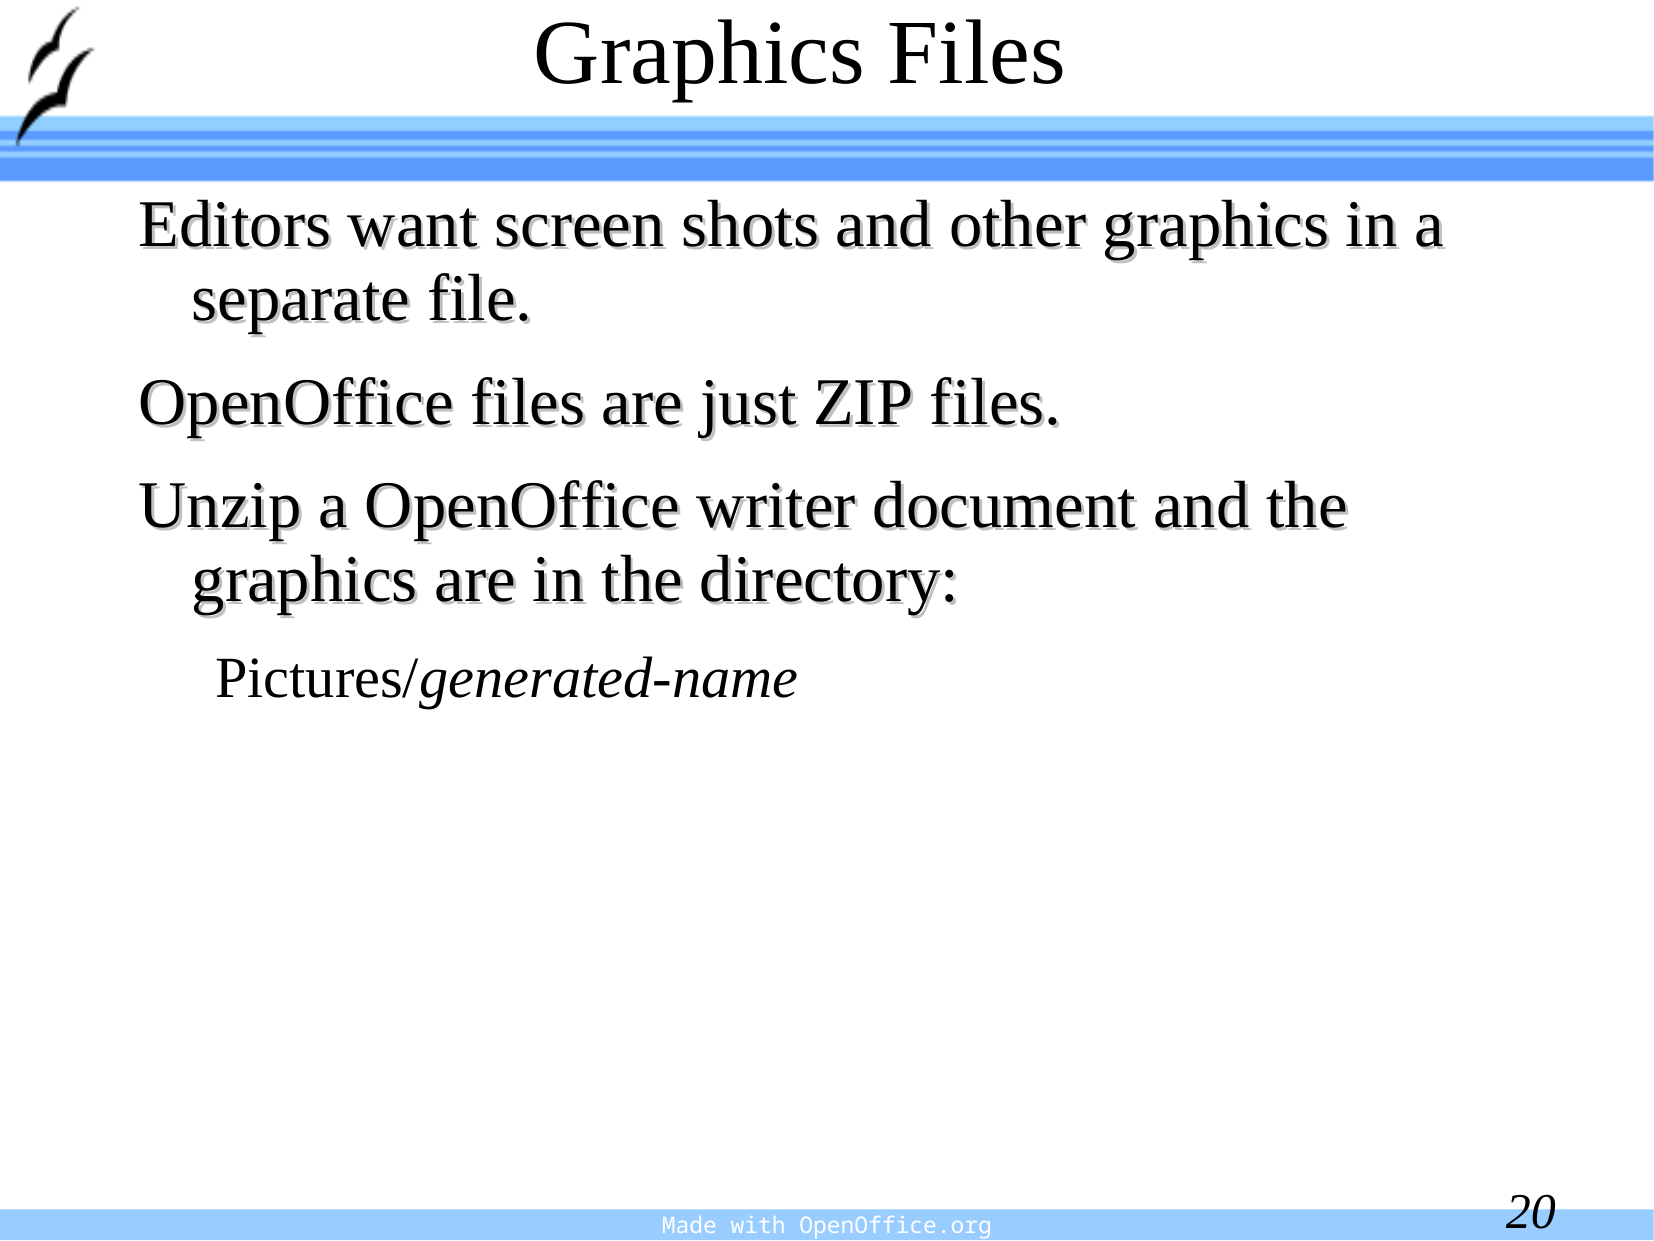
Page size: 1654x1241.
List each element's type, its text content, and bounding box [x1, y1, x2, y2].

list Editors want screen shots and other graphics in a separate file. OpenOffice files are just ZIP files. Unzip a OpenOffice writer document and the graphics are in the directory: Pictures/generated-name [120, 187, 1533, 1195]
title Graphics Files [94, 0, 1507, 117]
picture [0, 0, 1654, 188]
